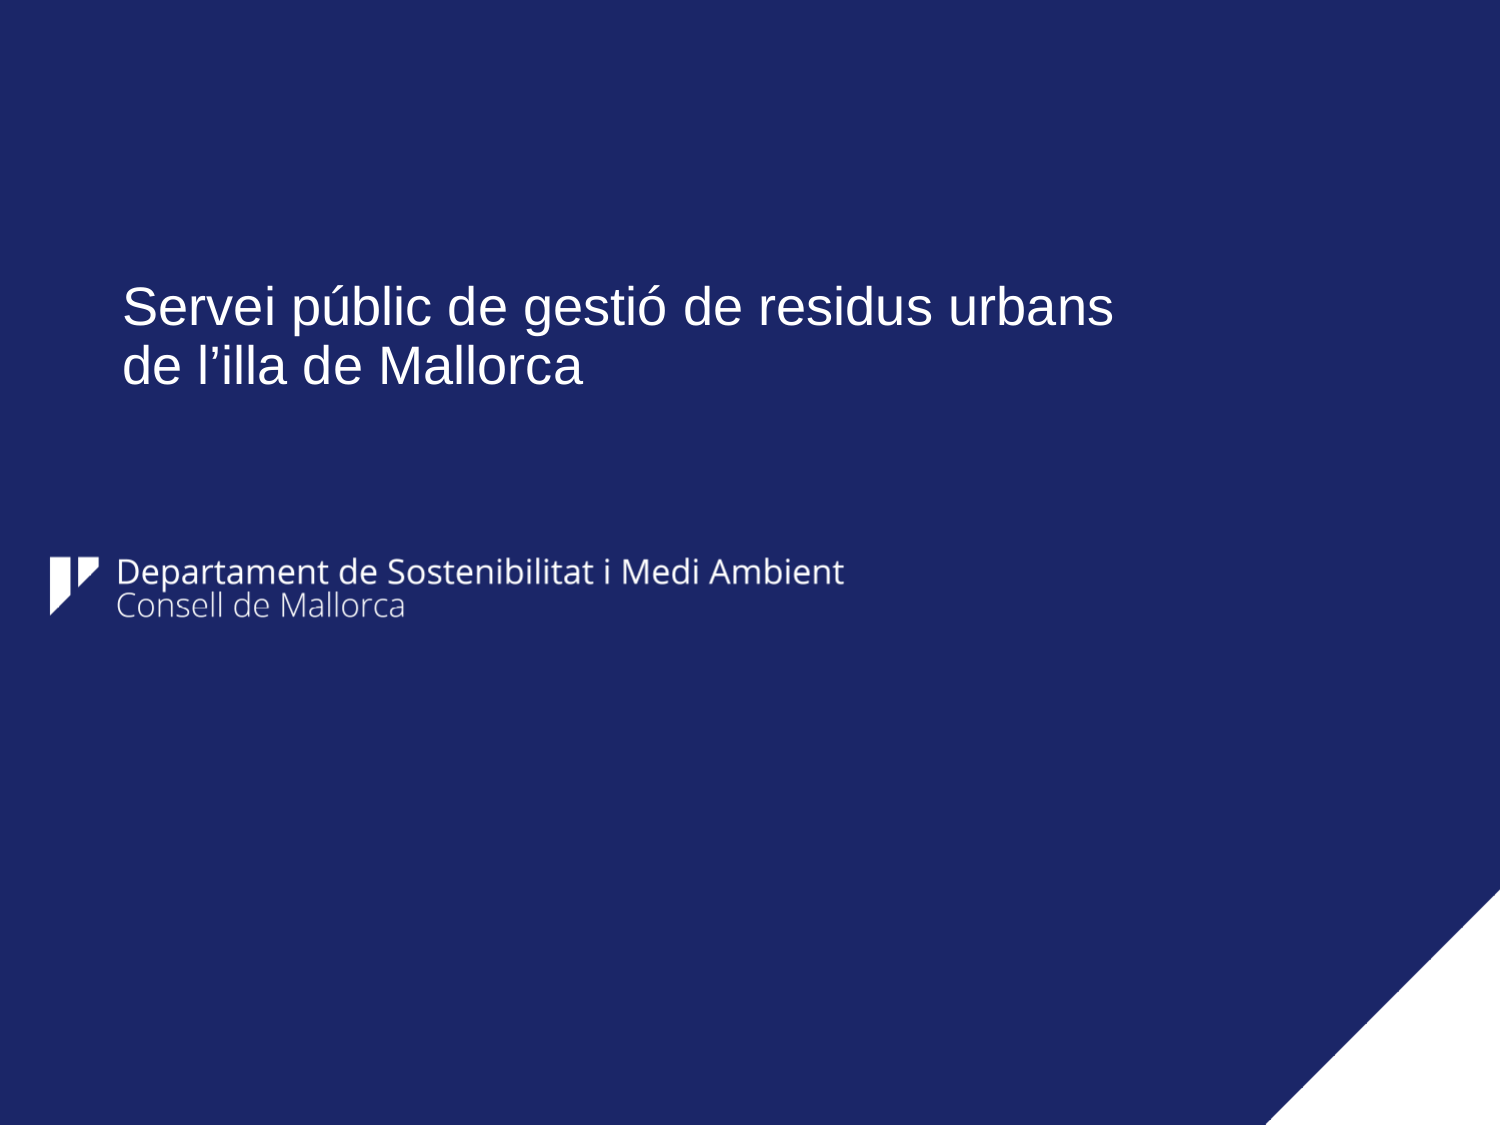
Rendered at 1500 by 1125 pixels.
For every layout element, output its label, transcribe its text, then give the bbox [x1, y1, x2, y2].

picture [0, 0, 1500, 1125]
subtitle Servei públic de gestió de residus urbans de l’illa de Mallorca [107, 271, 1134, 485]
